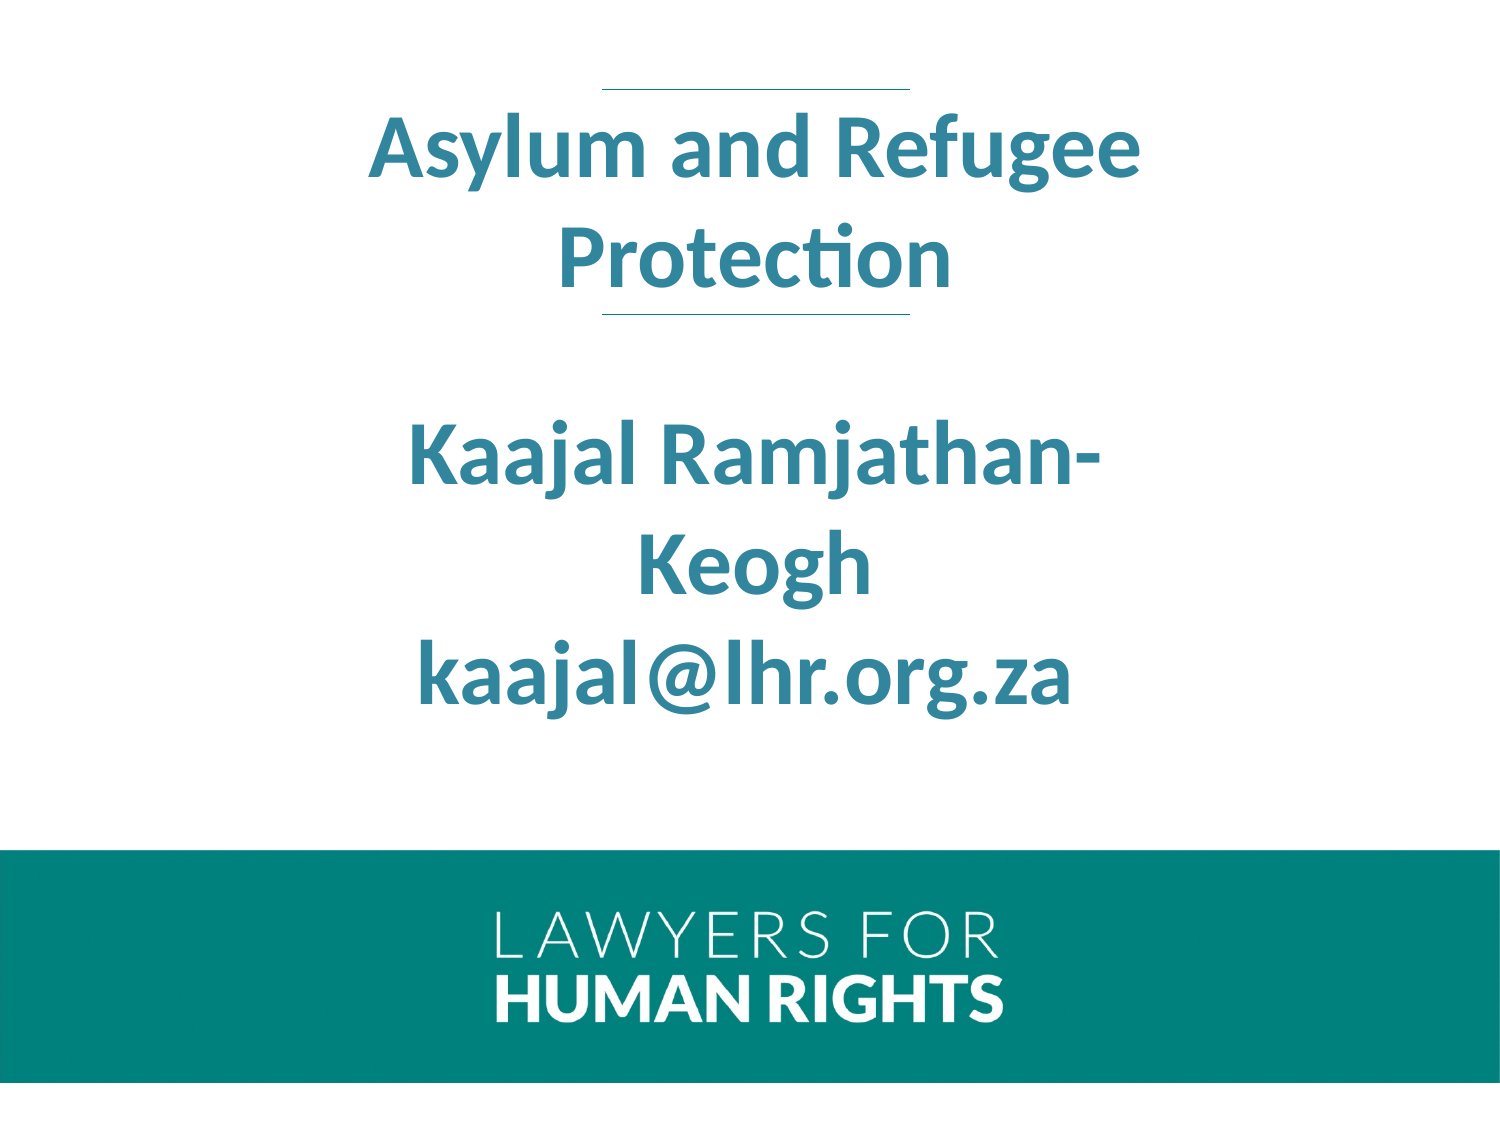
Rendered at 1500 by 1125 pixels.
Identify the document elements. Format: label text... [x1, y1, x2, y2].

title Asylum and Refugee Protection [348, 78, 1164, 338]
subtitle Kaajal Ramjathan-Keogh kaajal@lhr.org.za [330, 385, 1182, 673]
picture [0, 850, 1500, 1083]
